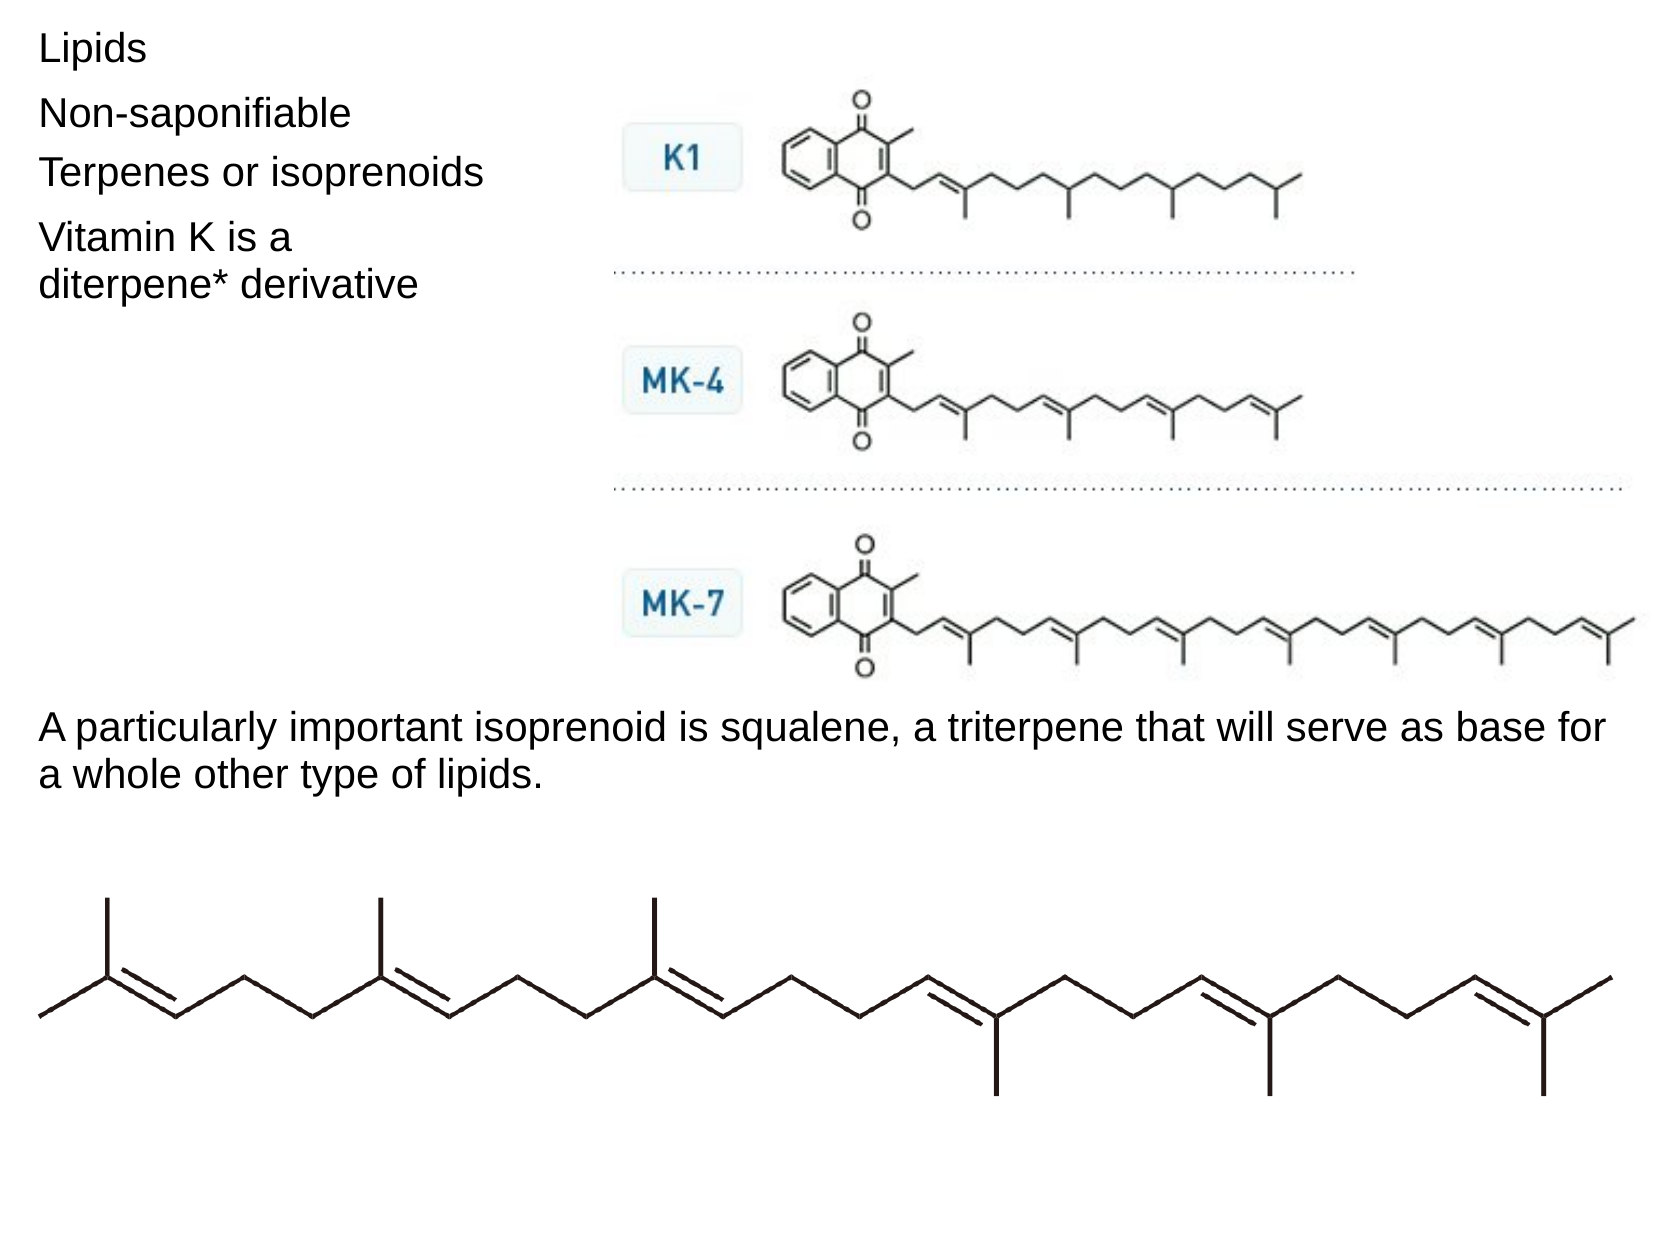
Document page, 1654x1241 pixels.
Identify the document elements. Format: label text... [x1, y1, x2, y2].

text_box Lipids [23, 17, 355, 80]
text_box Terpenes or isoprenoids [23, 141, 614, 204]
text_box Non-saponifiable [23, 82, 414, 141]
text_box Vitamin K is a diterpene* derivative [23, 206, 485, 315]
picture [614, 58, 1654, 703]
picture [0, 858, 1652, 1135]
text_box A particularly important isoprenoid is squalene, a triterpene that will serve as base for a whole other type of lipids. [23, 696, 1630, 805]
